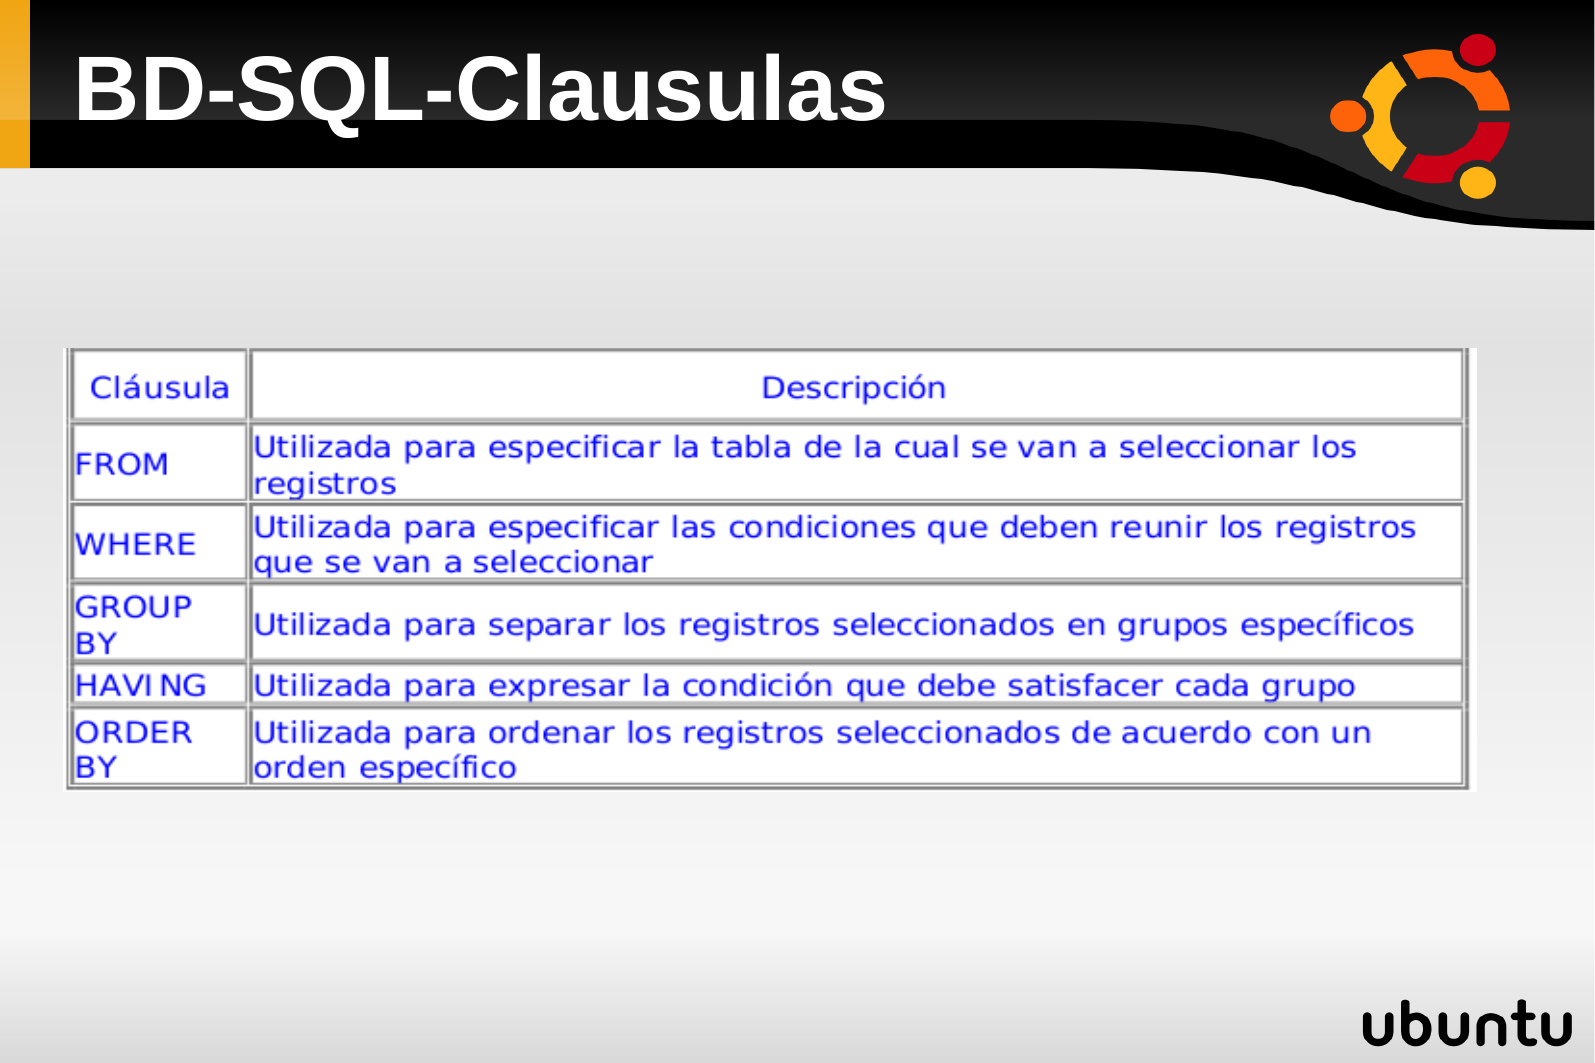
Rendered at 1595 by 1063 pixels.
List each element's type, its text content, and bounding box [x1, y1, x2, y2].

picture [0, 0, 1595, 1063]
title BD-SQL-Clausulas [74, 7, 1510, 171]
